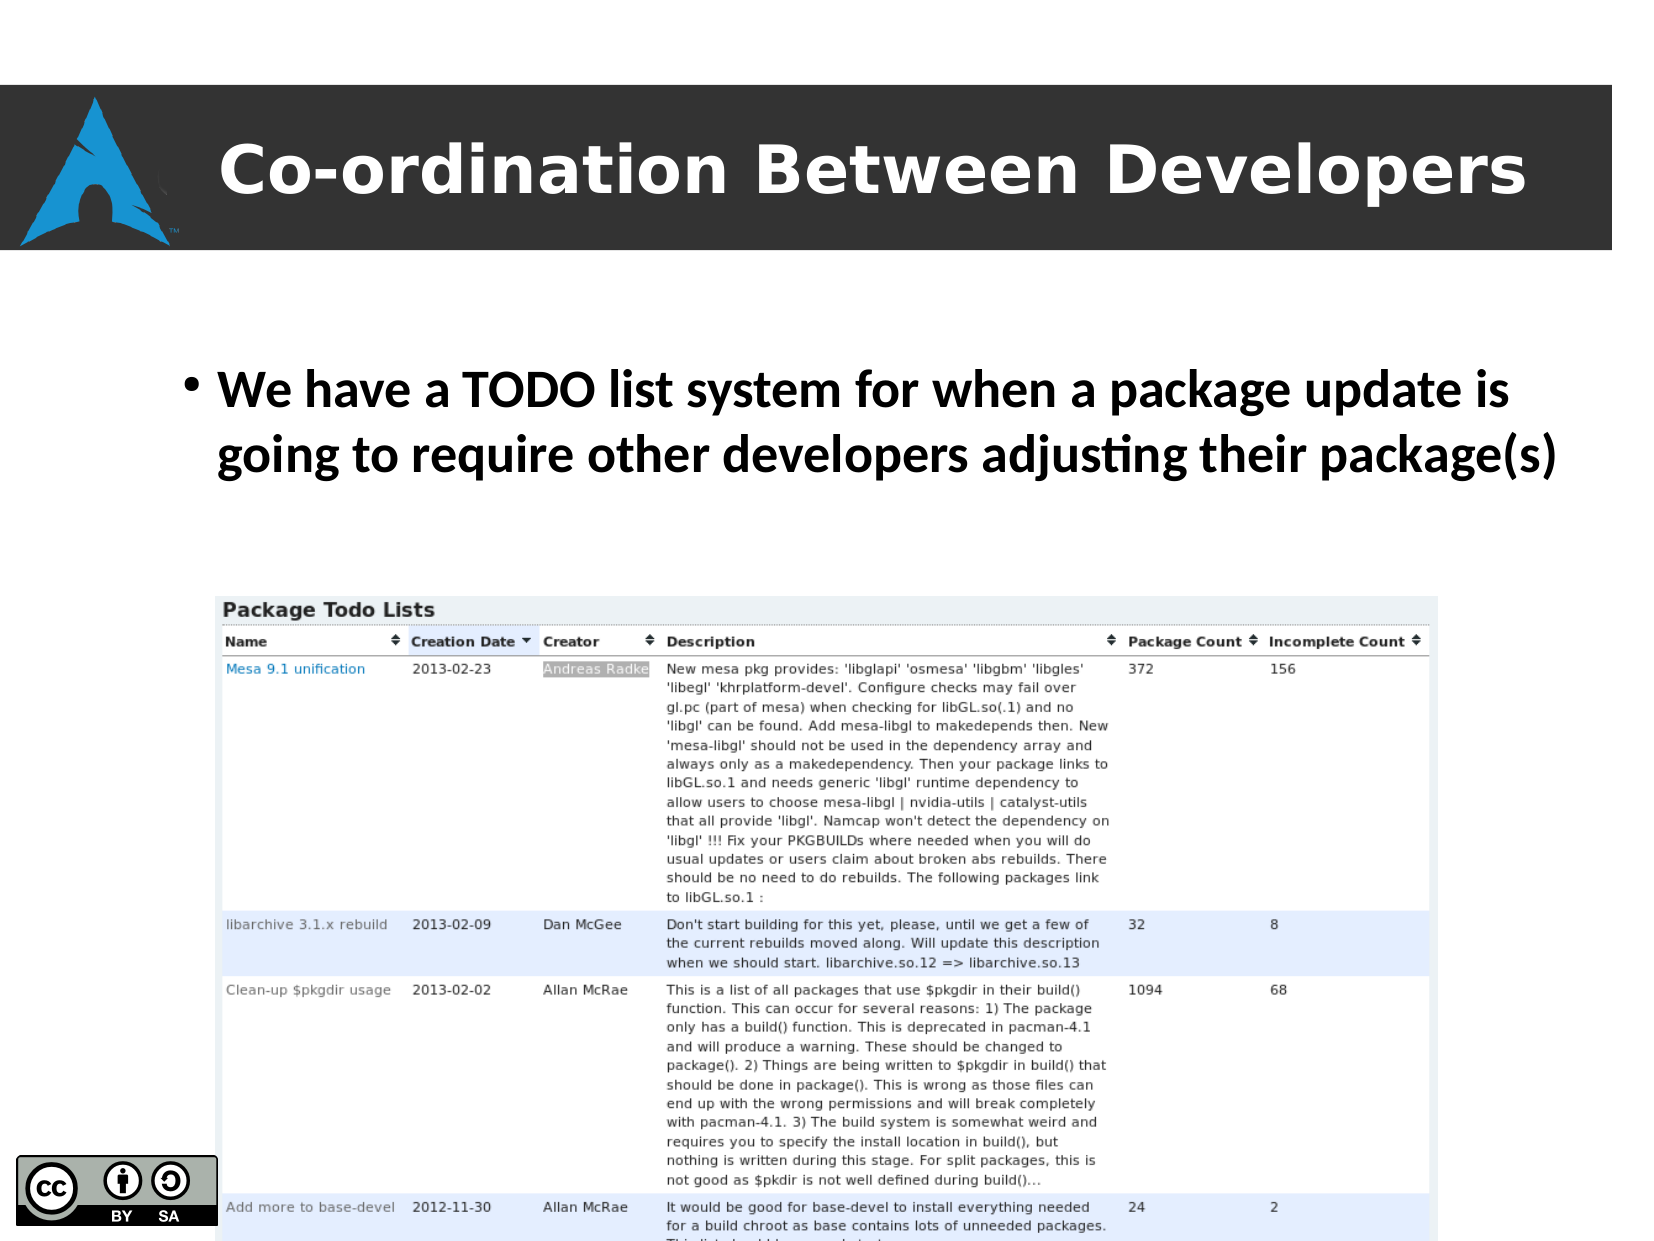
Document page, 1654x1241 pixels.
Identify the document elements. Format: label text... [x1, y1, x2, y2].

picture [0, 81, 188, 260]
text_box Co-ordination Between Developers [188, 84, 1612, 250]
picture [16, 596, 1438, 1241]
text_box We have a TODO list system for when a package update is going to require other developers adjusting their package(s) [167, 345, 1612, 1134]
